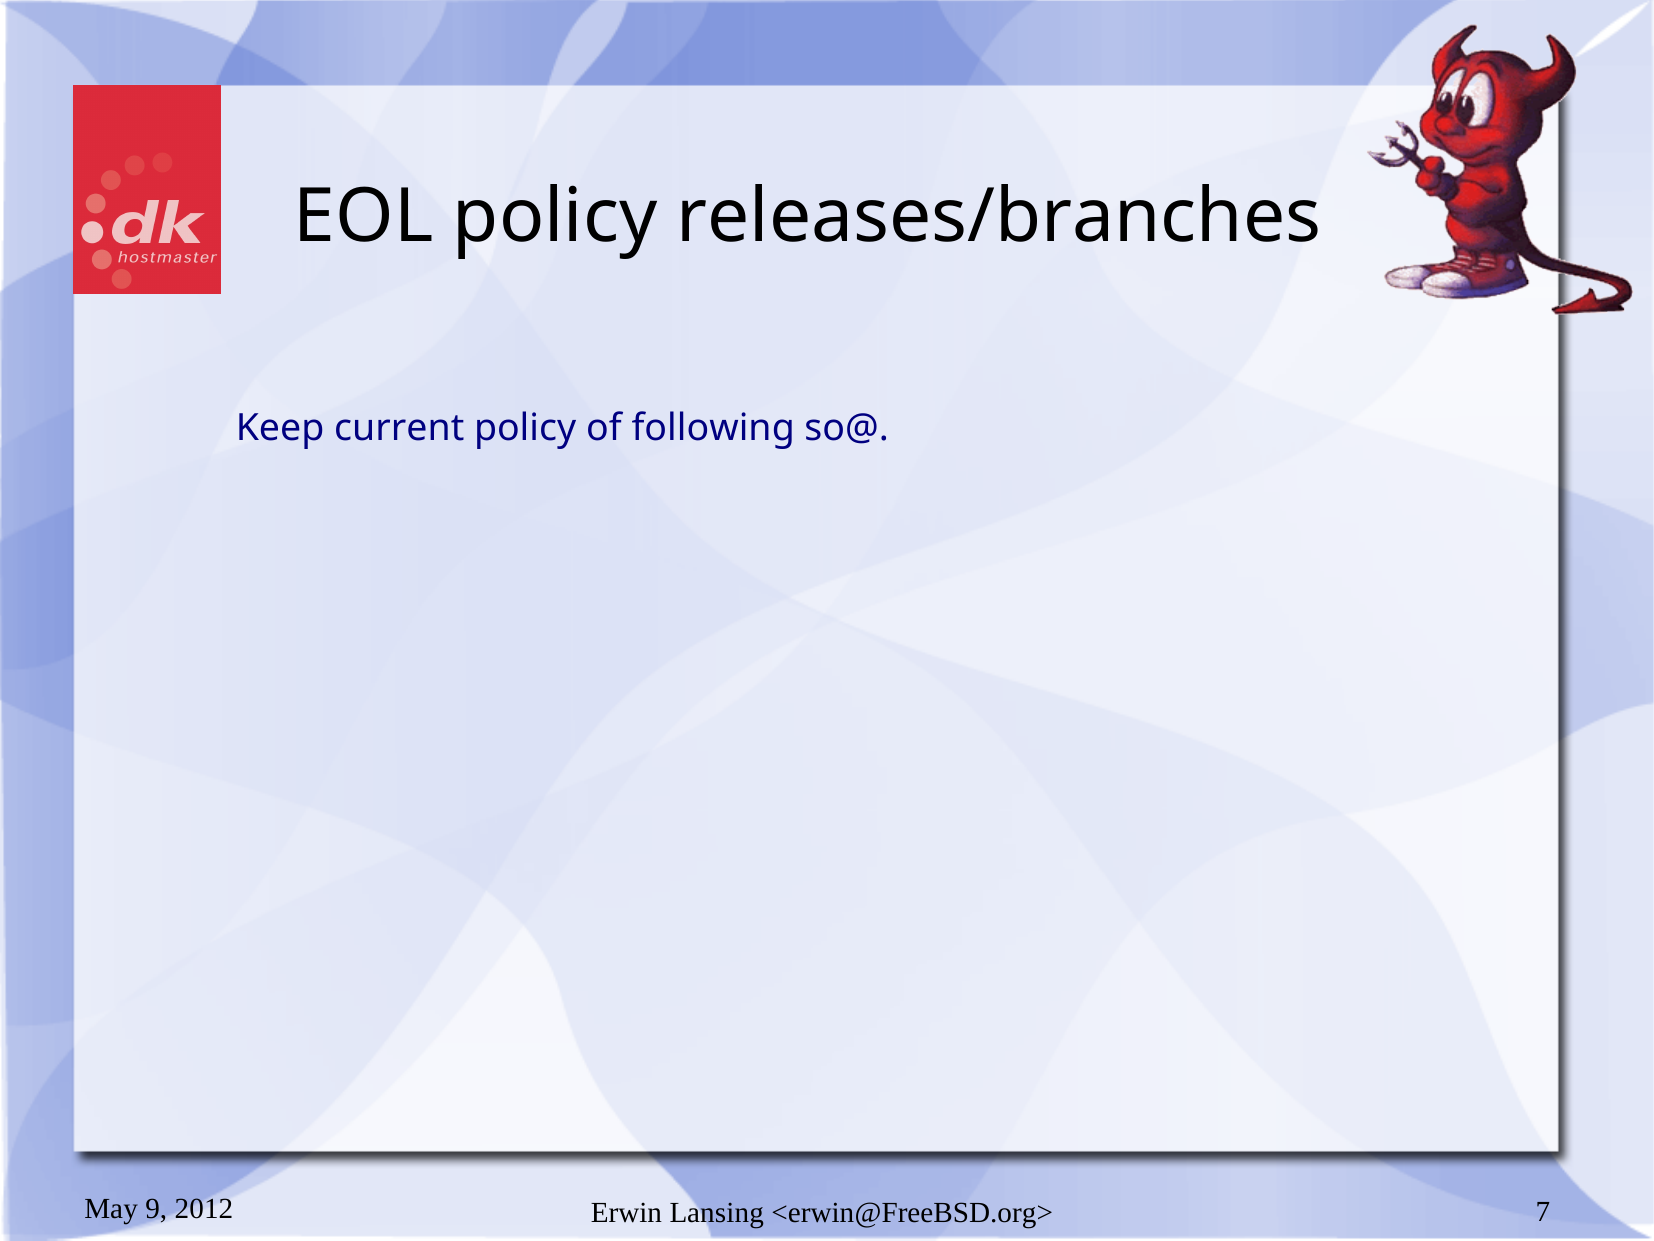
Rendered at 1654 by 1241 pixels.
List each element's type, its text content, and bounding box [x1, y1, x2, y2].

title EOL policy releases/branches [221, 108, 1368, 316]
picture [0, 0, 1654, 1241]
text_box Keep current policy of following so@. [235, 391, 1017, 508]
